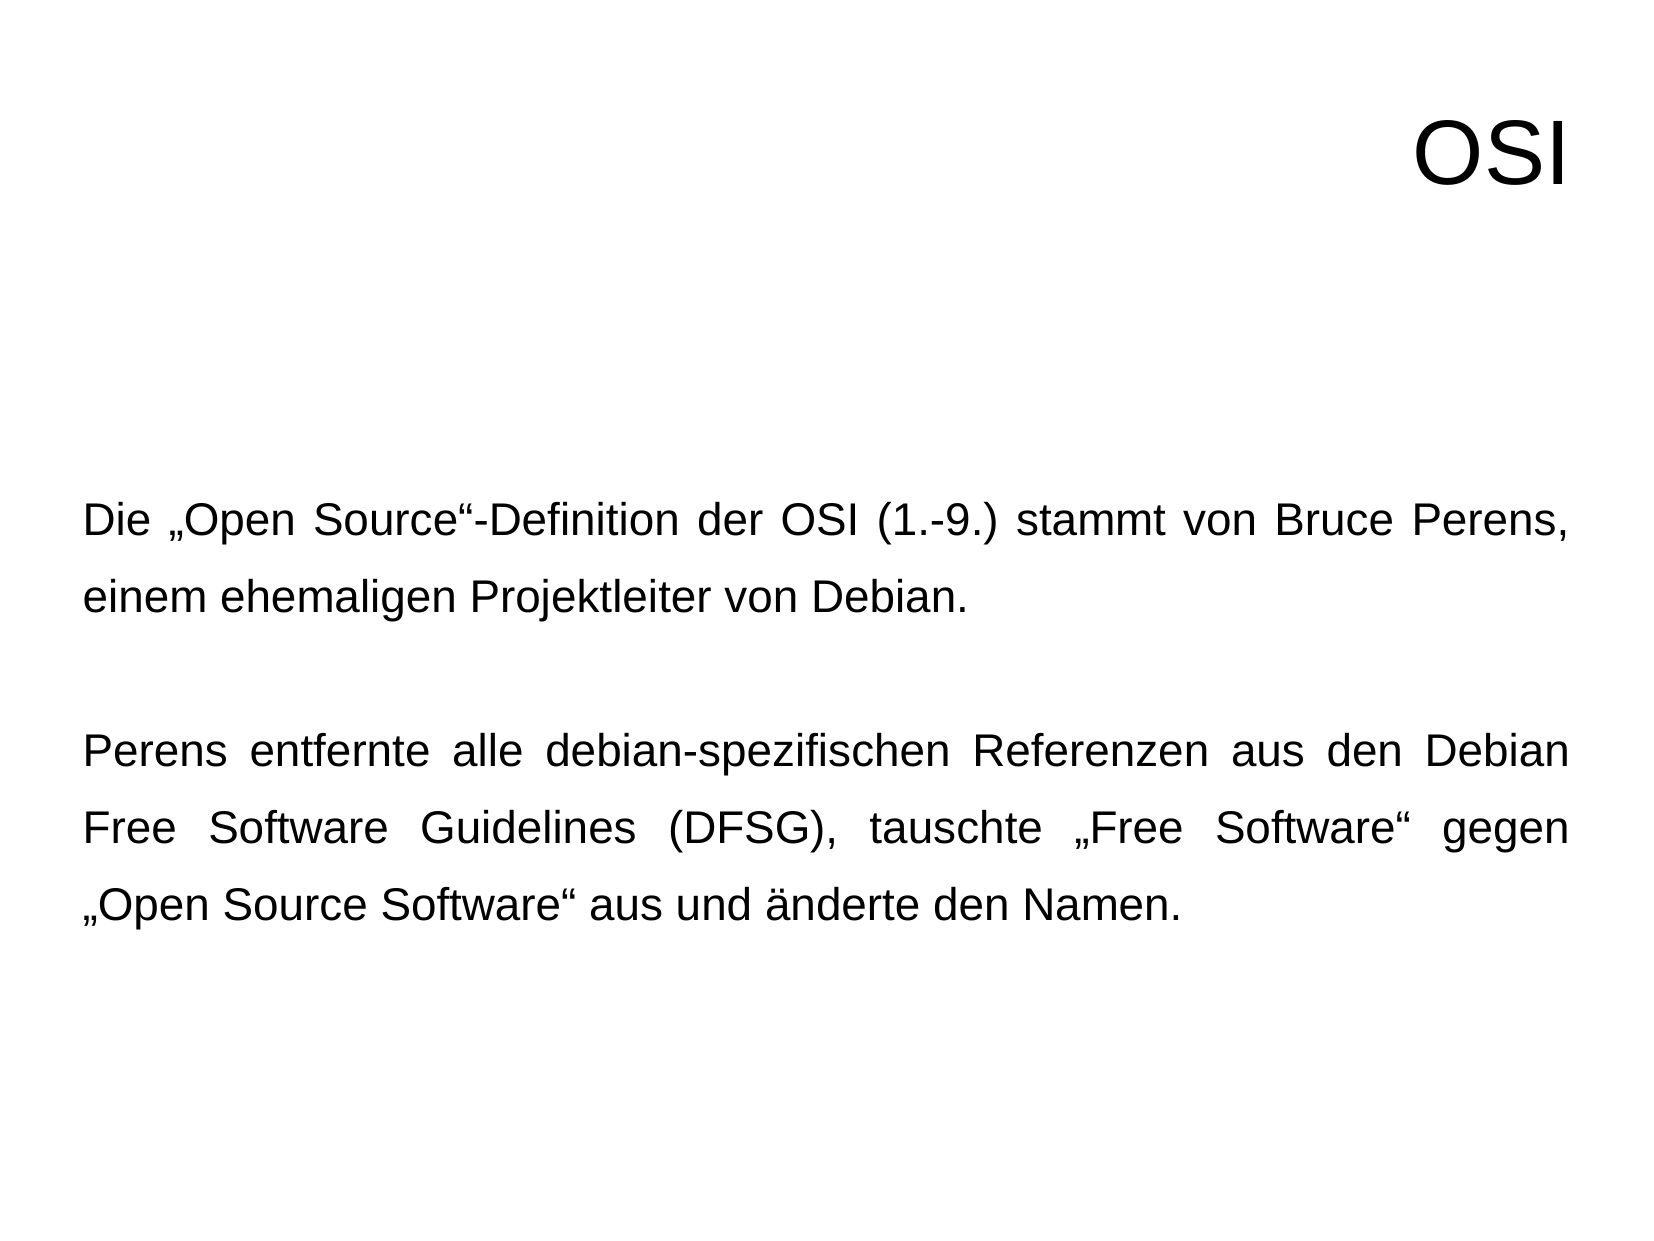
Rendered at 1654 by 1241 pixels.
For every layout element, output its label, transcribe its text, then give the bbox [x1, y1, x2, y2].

subtitle Die „Open Source“-Definition der OSI (1.-9.) stammt von Bruce Perens, einem ehemaligen Projektleiter von Debian. Perens entfernte alle debian-spezifischen Referenzen aus den Debian Free Software Guidelines (DFSG), tauschte „Free Software“ gegen „Open Source Software“ aus und änderte den Namen. [82, 297, 1571, 1102]
title OSI [82, 56, 1571, 250]
